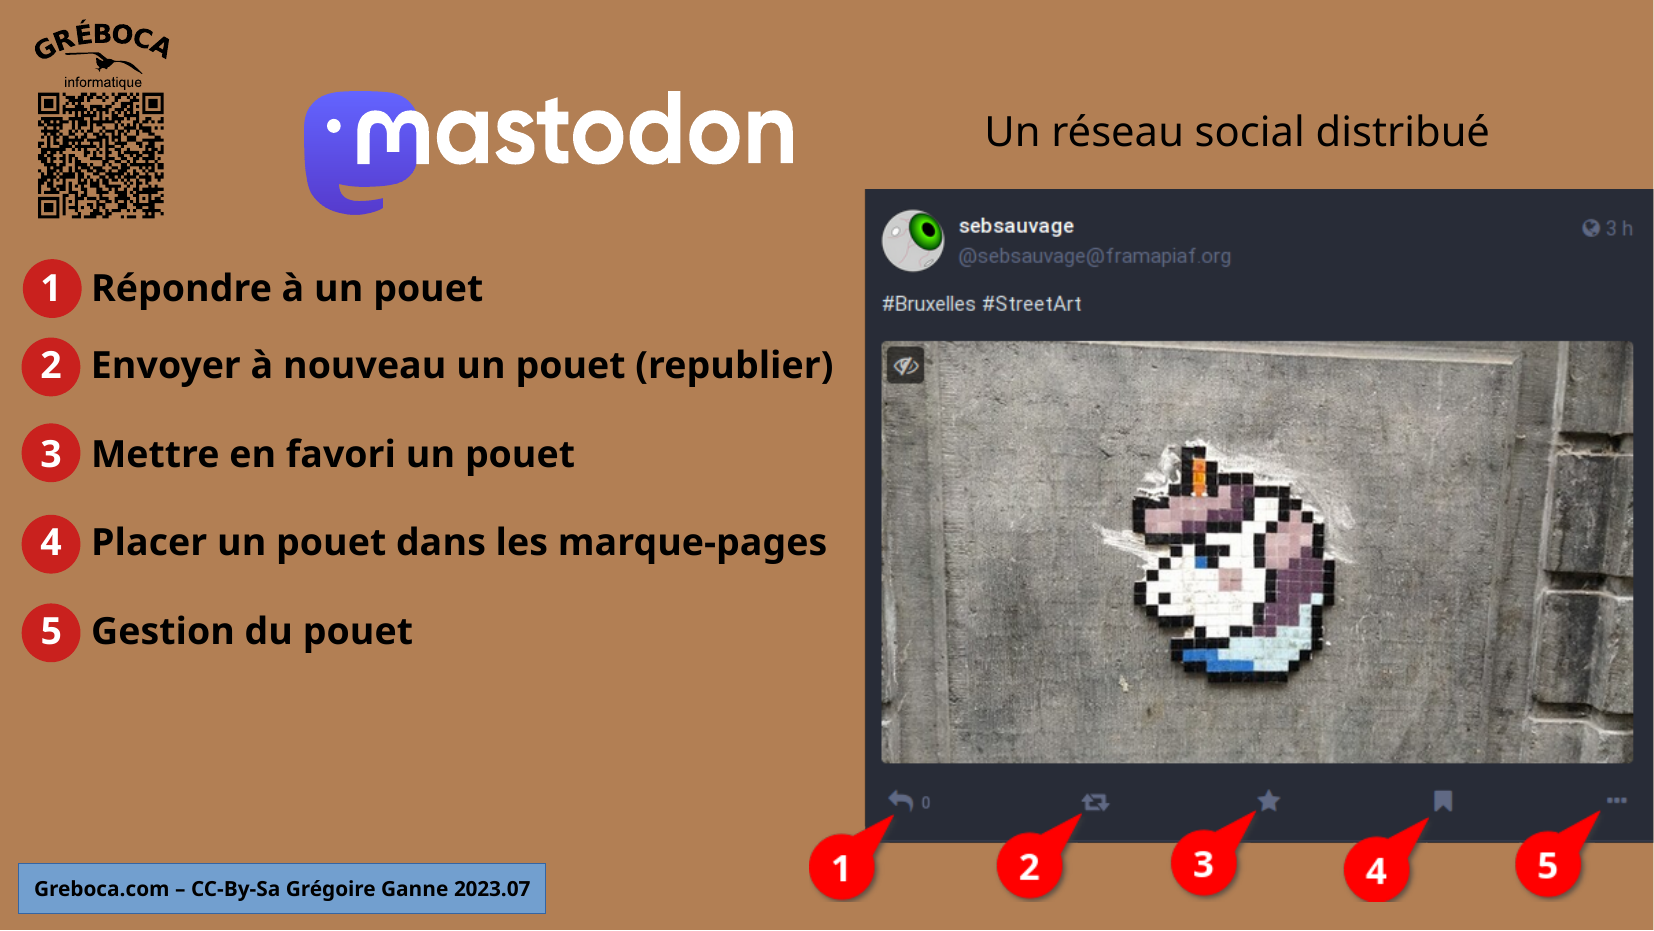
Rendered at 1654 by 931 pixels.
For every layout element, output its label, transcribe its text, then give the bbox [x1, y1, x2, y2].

text_box 3 Mettre en favori un pouet [25, 412, 809, 488]
picture [27, 19, 175, 230]
text_box [21, 619, 25, 647]
text_box Greboca.com – CC-By-Sa Grégoire Ganne 2023.07 [18, 863, 546, 914]
text_box [21, 439, 25, 467]
text_box [21, 353, 25, 381]
text_box 5 Gestion du pouet [25, 589, 953, 665]
text_box 4 Placer un pouet dans les marque-pages [25, 500, 809, 577]
text_box 2 Envoyer à nouveau un pouet (republier) [25, 323, 809, 400]
text_box 1 Répondre à un pouet [25, 246, 809, 323]
text_box [21, 530, 25, 558]
title Un réseau social distribué [912, 62, 1563, 189]
picture [303, 89, 793, 217]
picture [809, 189, 1654, 902]
